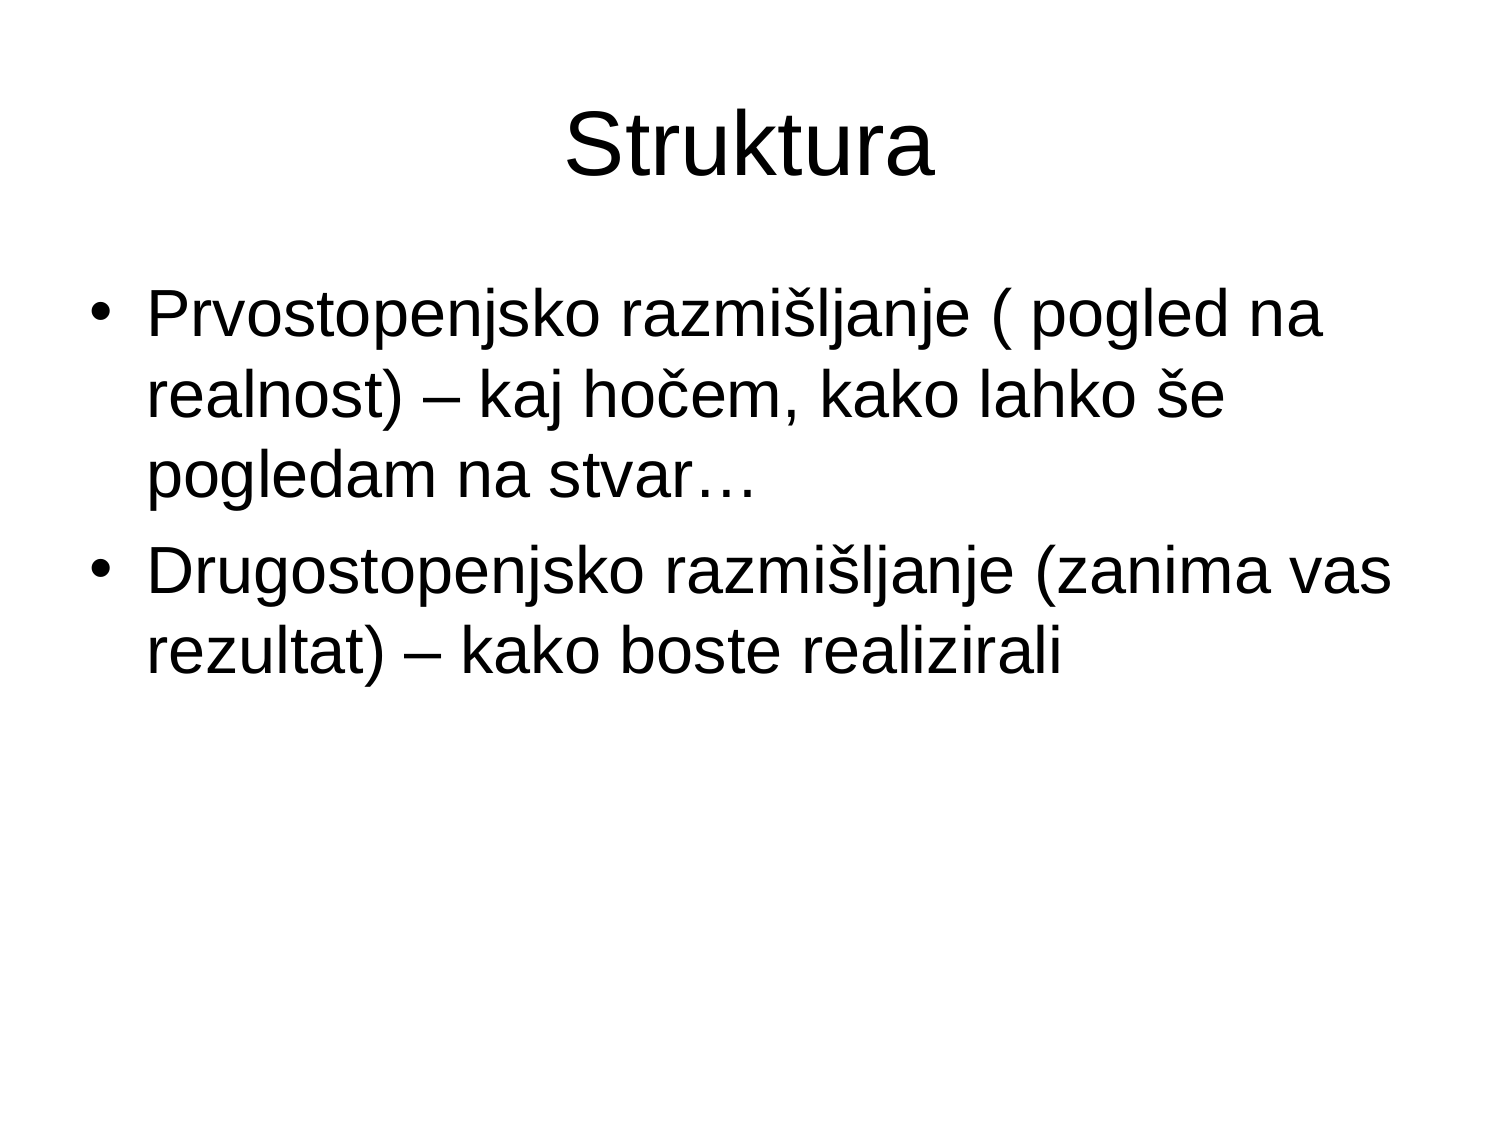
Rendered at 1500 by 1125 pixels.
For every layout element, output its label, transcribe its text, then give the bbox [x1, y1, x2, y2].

list Prvostopenjsko razmišljanje ( pogled na realnost) – kaj hočem, kako lahko še pogledam na stvar… Drugostopenjsko razmišljanje (zanima vas rezultat) – kako boste realizirali [75, 262, 1426, 1006]
title Struktura [75, 45, 1426, 233]
